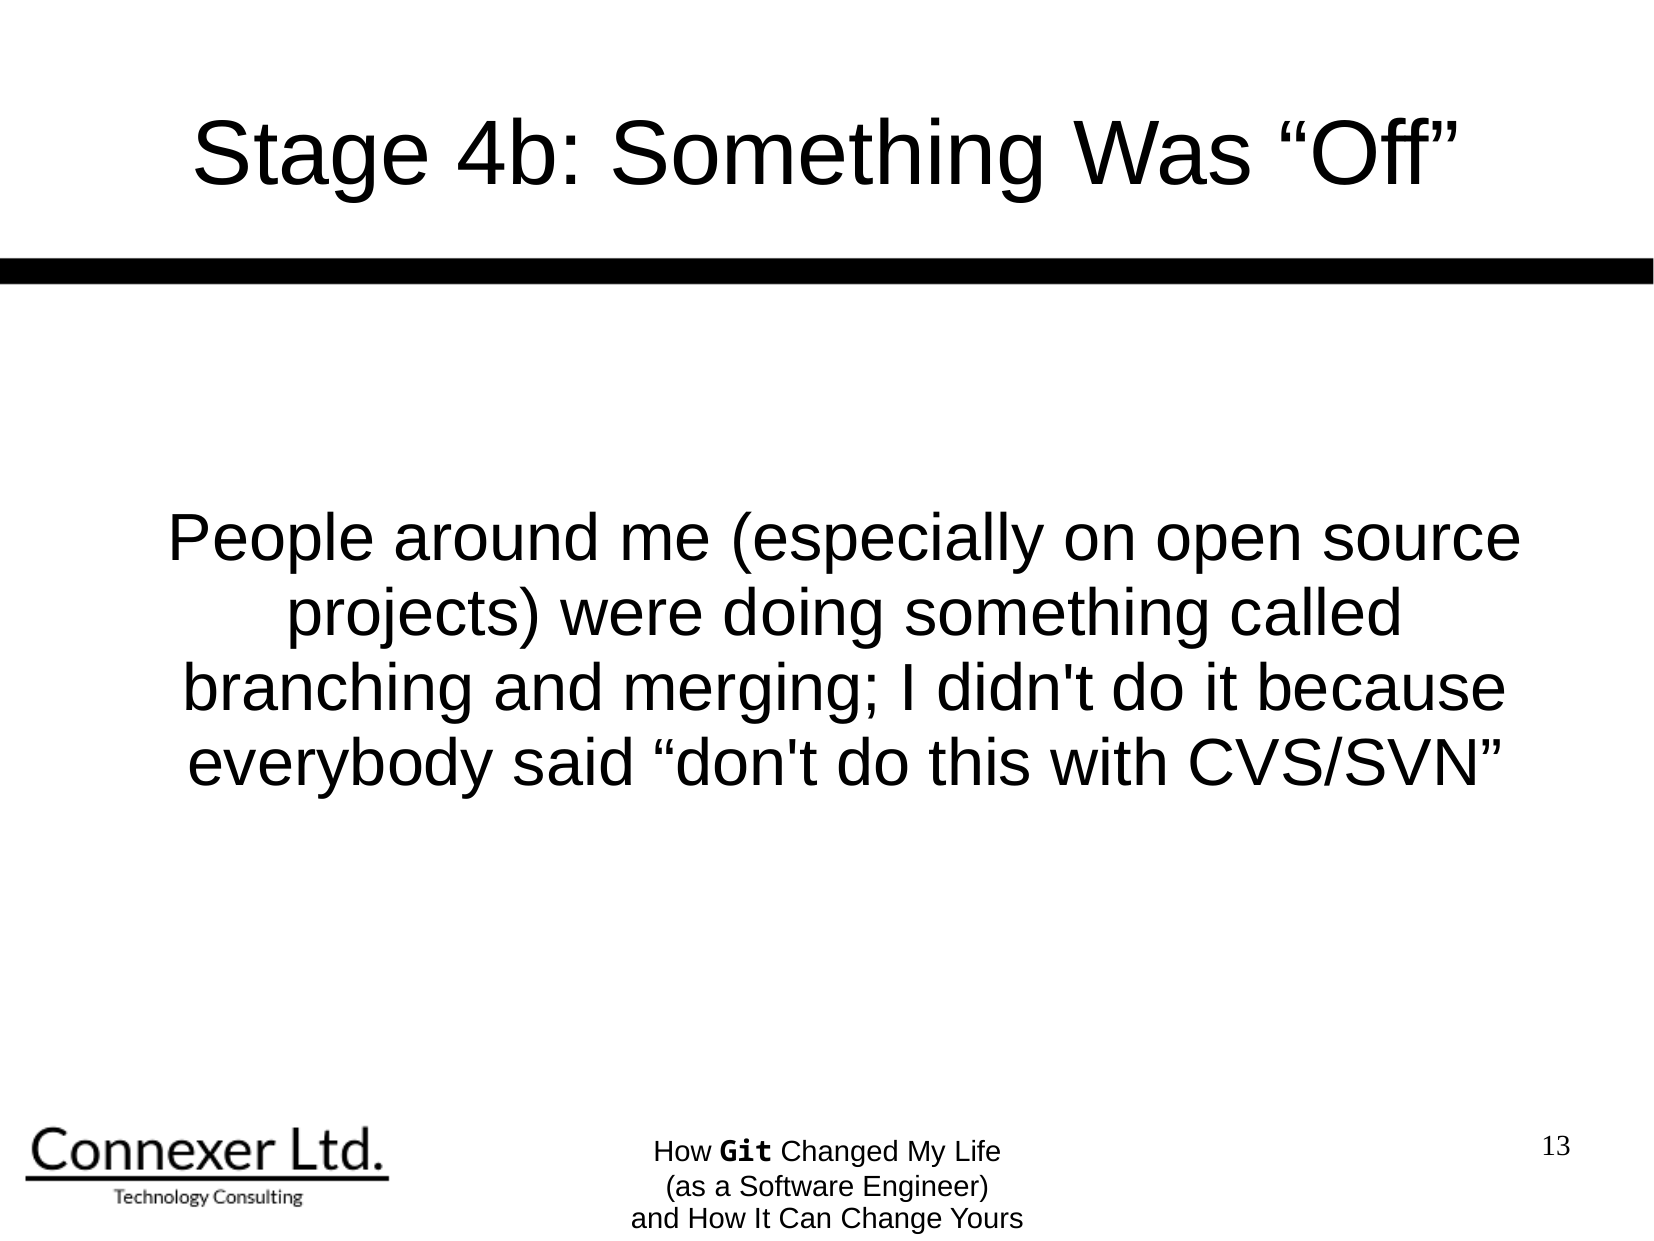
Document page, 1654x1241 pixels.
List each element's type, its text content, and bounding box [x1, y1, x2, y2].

title Stage 4b: Something Was “Off” [82, 49, 1571, 257]
picture [0, 0, 1654, 1241]
list People around me (especially on open source projects) were doing something called branching and merging; I didn't do it because everybody said “don't do this with CVS/SVN” [82, 290, 1538, 1010]
